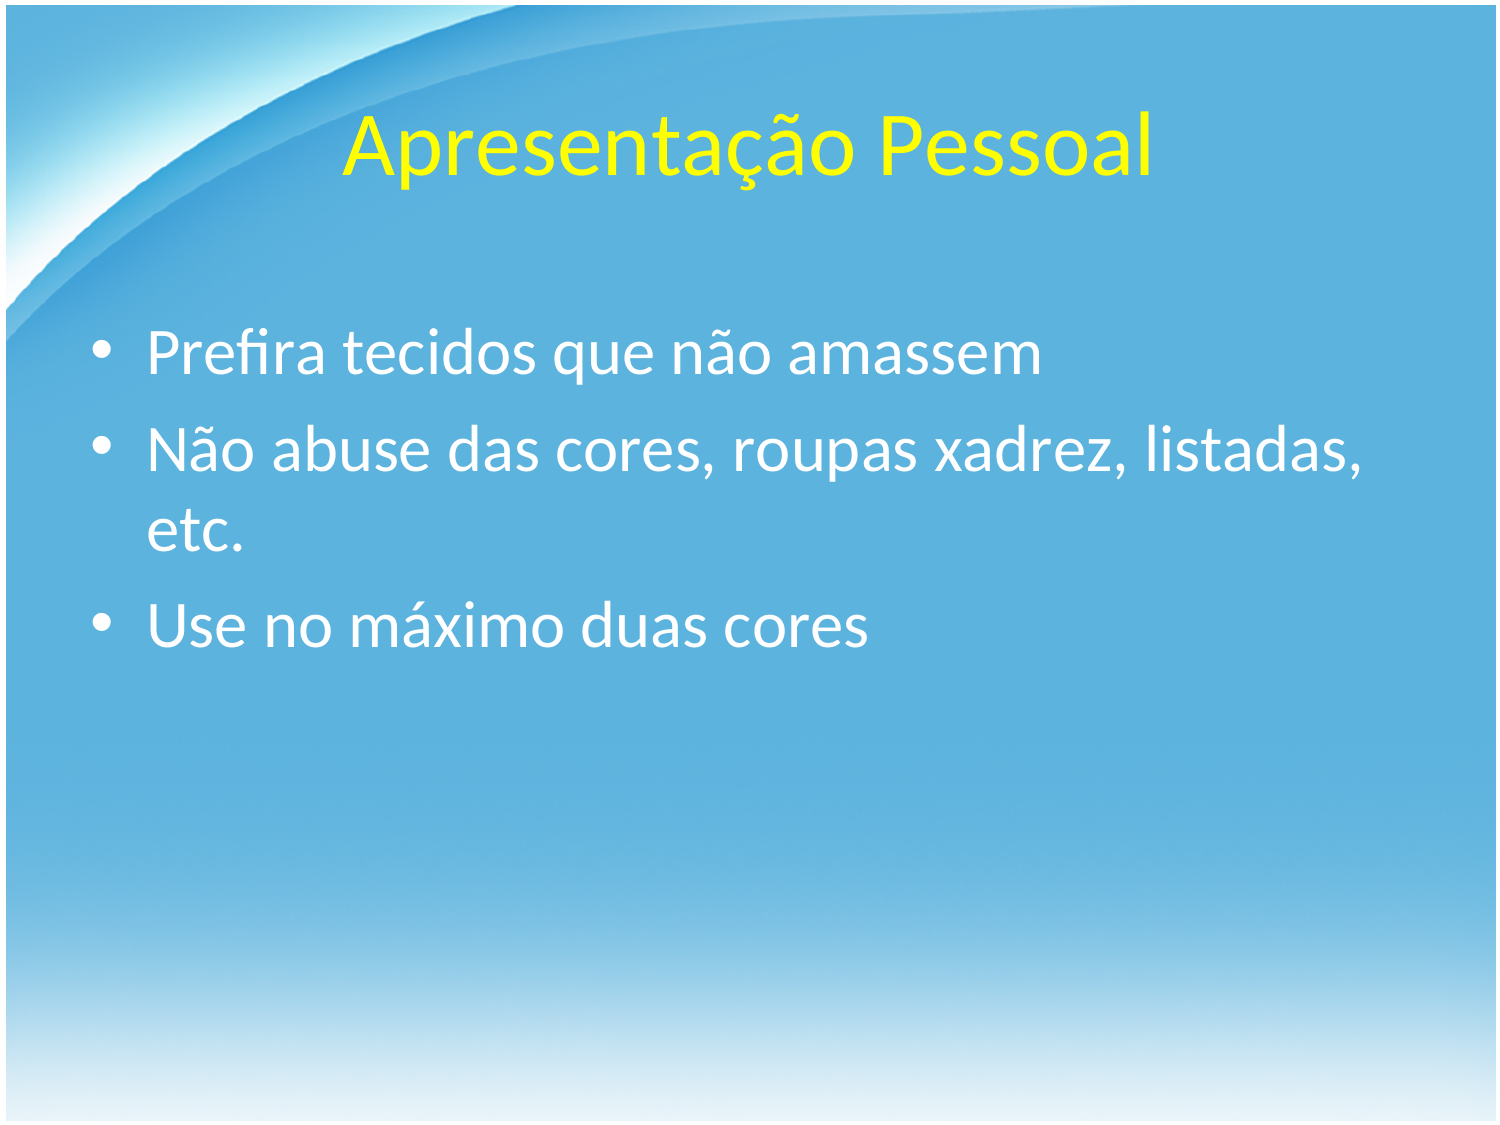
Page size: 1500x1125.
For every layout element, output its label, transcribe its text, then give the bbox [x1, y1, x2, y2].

text_box Prefira tecidos que não amassem Não abuse das cores, roupas xadrez, listadas, etc. Use no máximo duas cores [75, 300, 1426, 1043]
title Apresentação Pessoal [75, 21, 1425, 257]
picture [0, 0, 1500, 1125]
